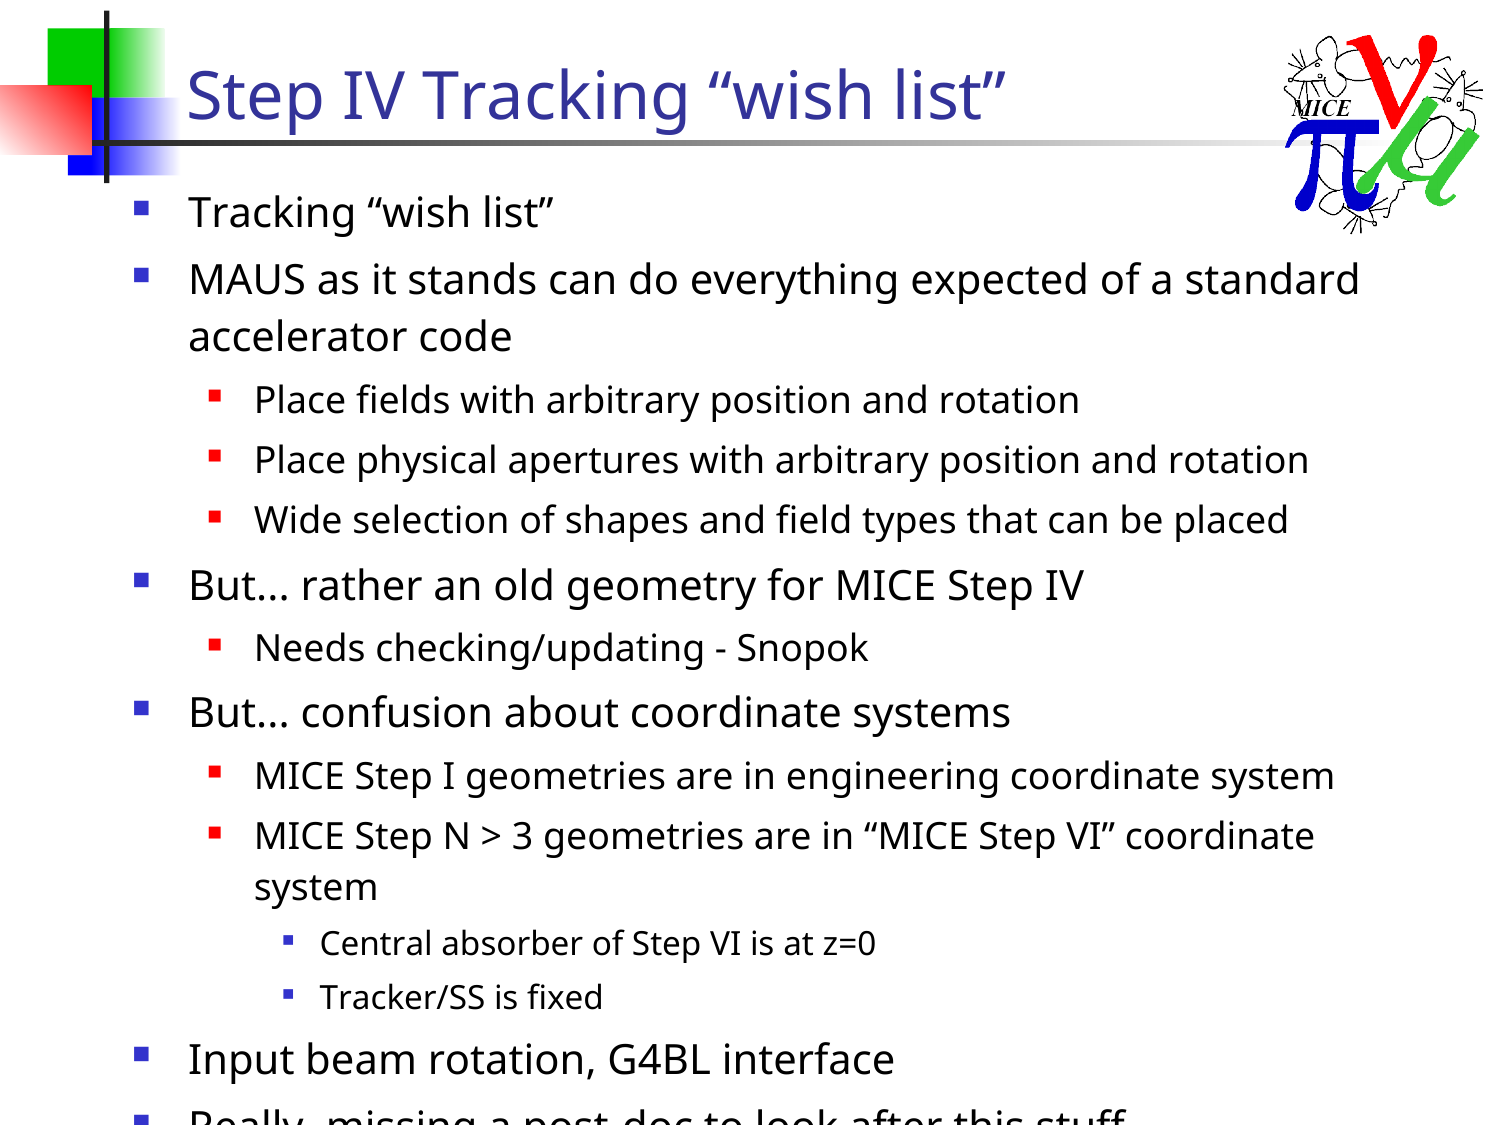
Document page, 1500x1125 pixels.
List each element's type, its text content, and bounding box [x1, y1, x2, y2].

list Tracking “wish list” MAUS as it stands can do everything expected of a standard accelerator code Place fields with arbitrary position and rotation Place physical apertures with arbitrary position and rotation Wide selection of shapes and field types that can be placed But... rather an old geometry for MICE Step IV Needs checking/updating - Snopok But... confusion about coordinate systems MICE Step I geometries are in engineering coordinate system MICE Step N > 3 geometries are in “MICE Step VI” coordinate system Central absorber of Step VI is at z=0 Tracker/SS is fixed Input beam rotation, G4BL interface Really, missing a post-doc to look after this stuff [117, 174, 1393, 1125]
picture [1393, 5, 1500, 251]
title Step IV Tracking “wish list” [186, 0, 1465, 188]
